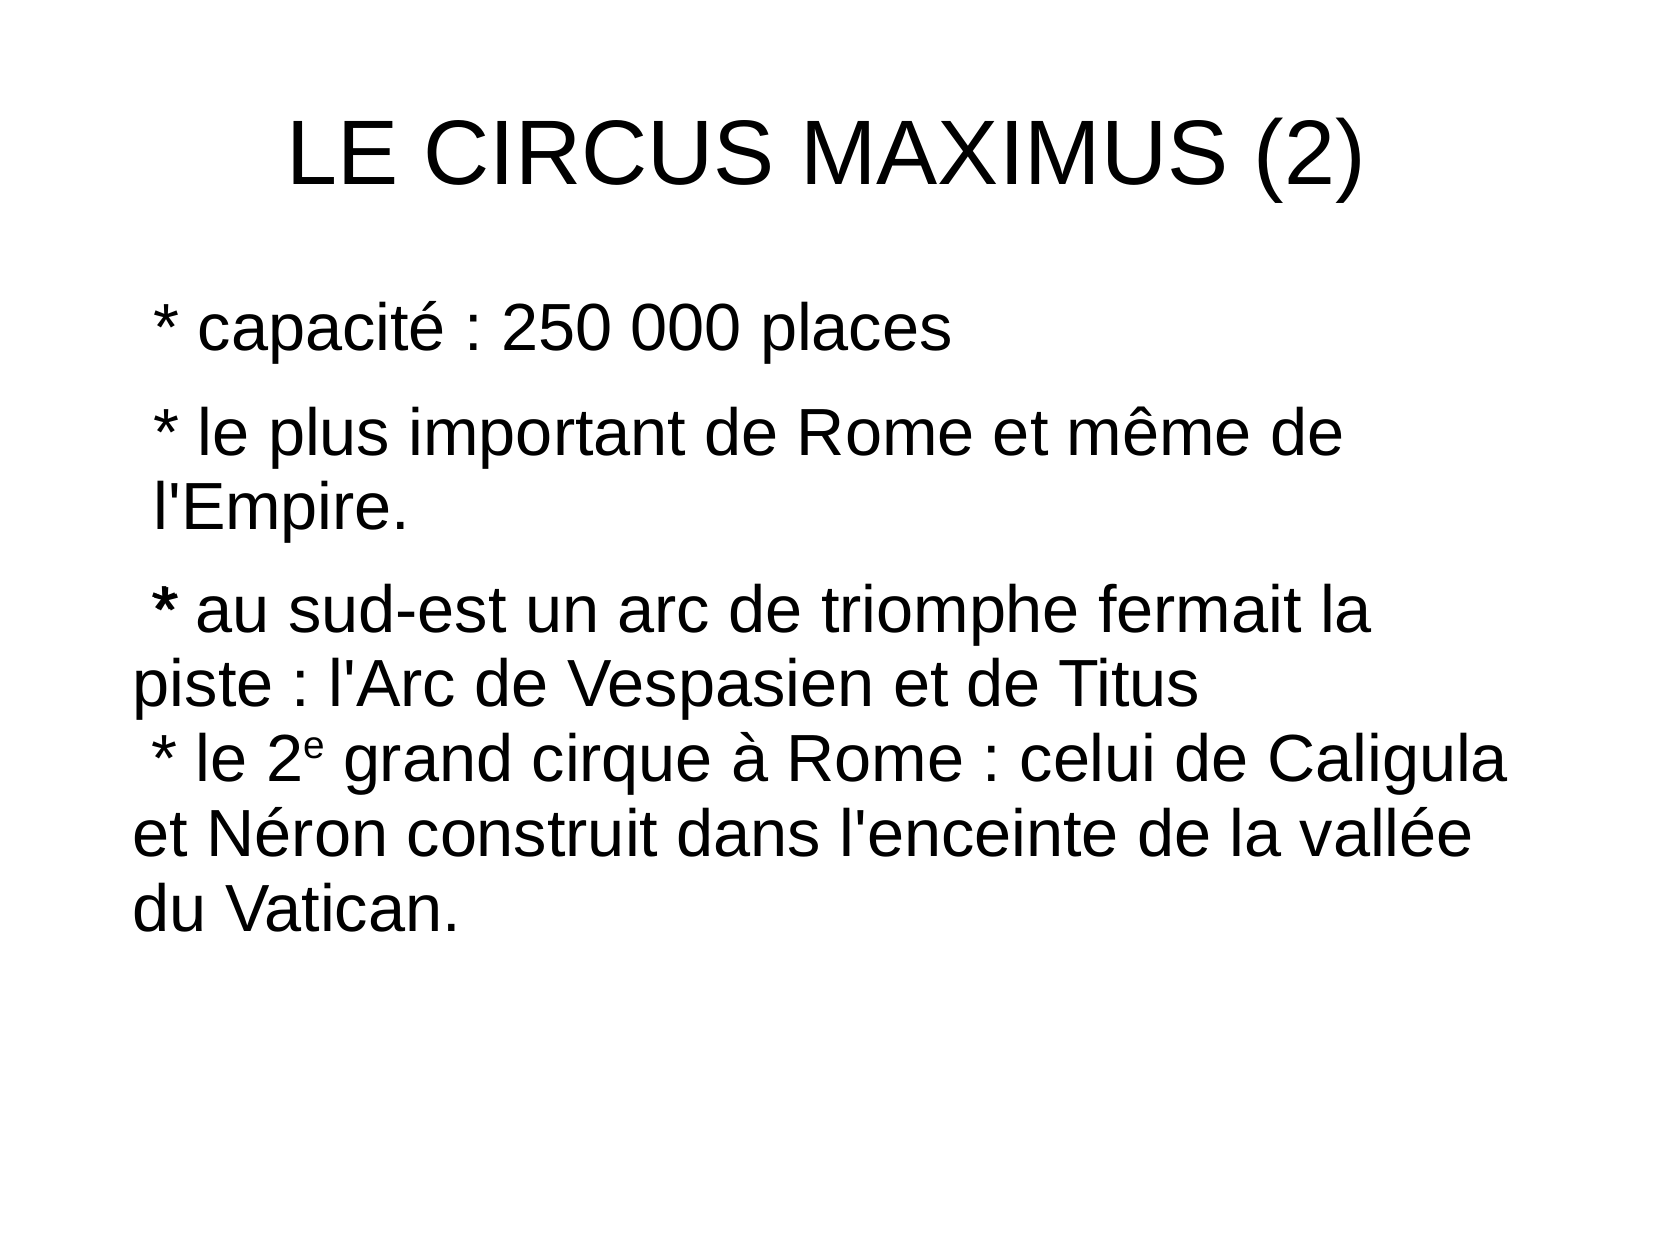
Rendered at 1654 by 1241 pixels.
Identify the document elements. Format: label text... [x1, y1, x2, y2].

title LE CIRCUS MAXIMUS (2) [82, 49, 1571, 257]
text_box * au sud-est un arc de triomphe fermait la piste : l'Arc de Vespasien et de Titus * le 2e grand cirque à Rome : celui de Caligula et Néron construit dans l'enceinte de la vallée du Vatican. [118, 564, 1548, 993]
list * capacité : 250 000 places * le plus important de Rome et même de l'Empire. * [82, 290, 1571, 1010]
